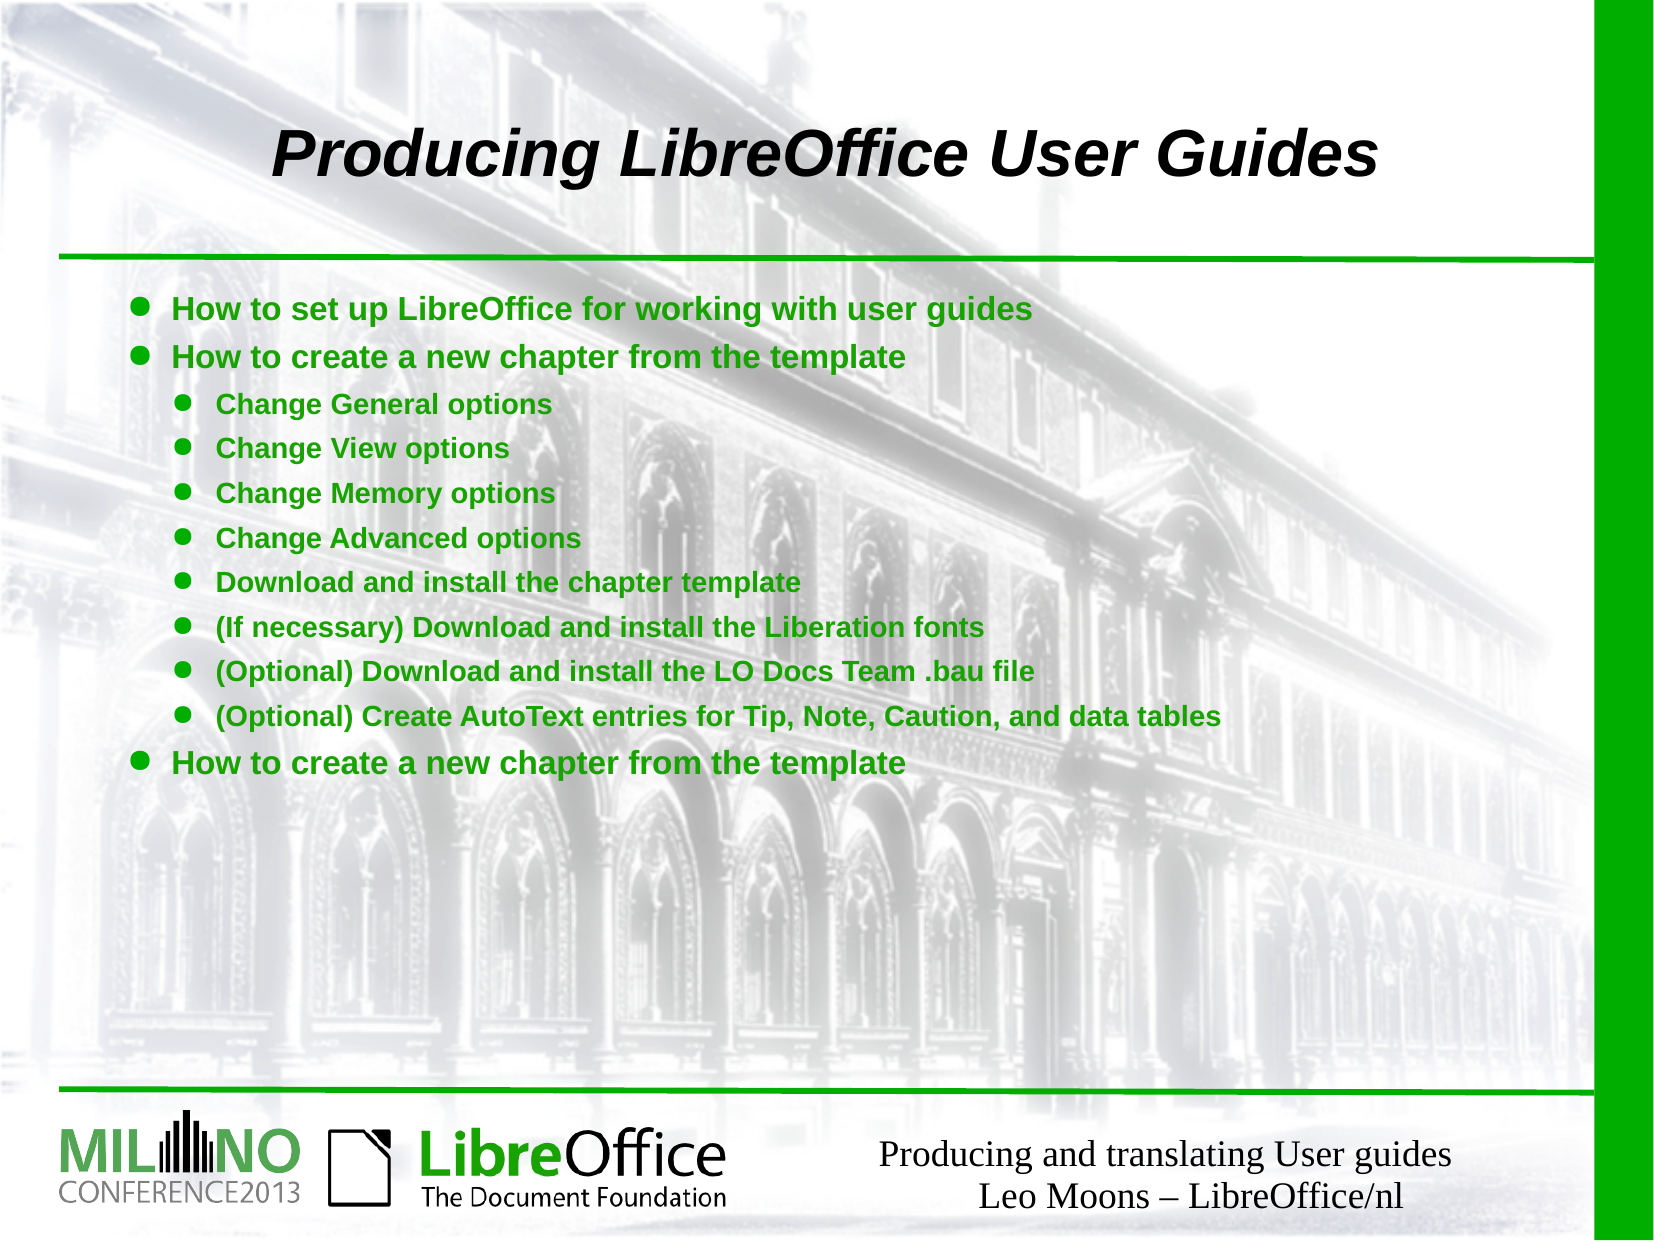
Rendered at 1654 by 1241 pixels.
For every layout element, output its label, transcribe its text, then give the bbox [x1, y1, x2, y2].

list How to set up LibreOffice for working with user guides How to create a new chapter from the template Change General options Change View options Change Memory options Change Advanced options Download and install the chapter template (If necessary) Download and install the Liberation fonts (Optional) Download and install the LO Docs Team .bau file (Optional) Create AutoText entries for Tip, Note, Caution, and data tables How to create a new chapter from the template [82, 290, 1571, 1010]
title Producing LibreOffice User Guides [82, 49, 1571, 257]
picture [0, 1, 1594, 1241]
text_box Producing and translating User guides Leo Moons – LibreOffice/nl [864, 1126, 1519, 1224]
